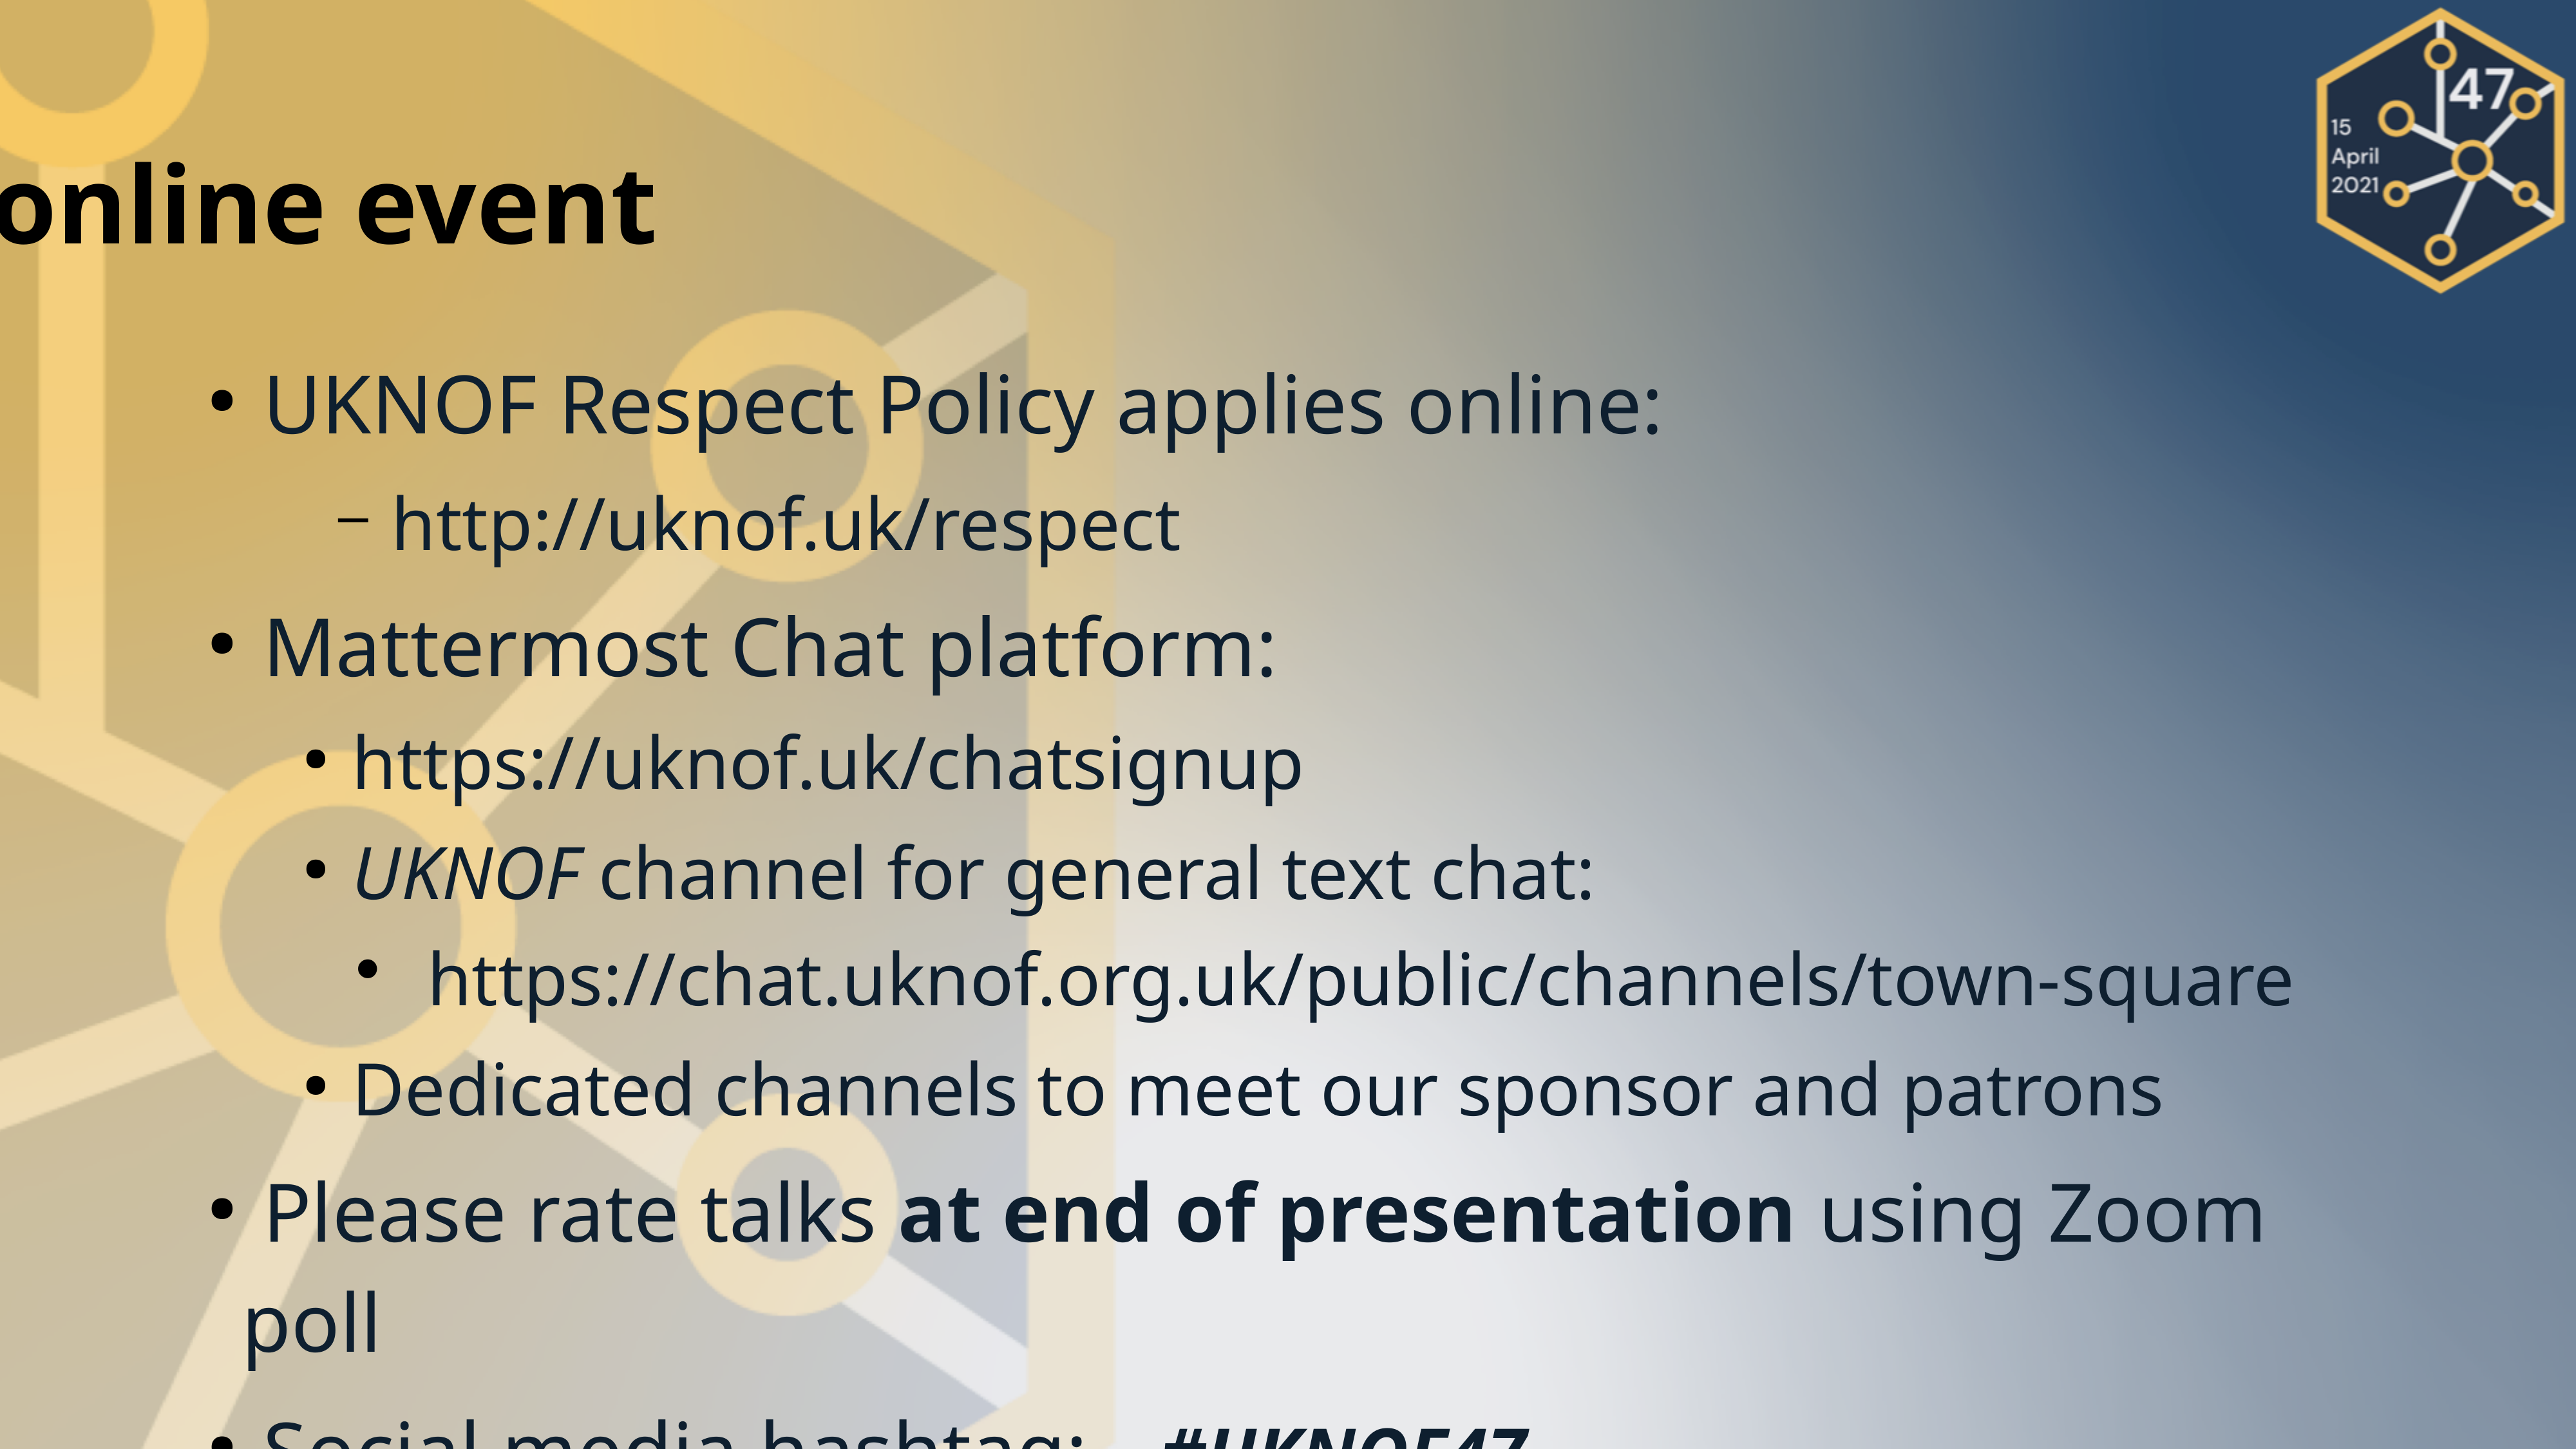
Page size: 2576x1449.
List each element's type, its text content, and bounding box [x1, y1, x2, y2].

picture [544, 1443, 563, 1449]
title online event [0, 80, 2309, 323]
picture [0, 0, 2576, 1449]
picture [775, 1443, 795, 1449]
picture [1319, 1442, 1323, 1449]
picture [591, 1443, 610, 1449]
picture [517, 1443, 536, 1449]
picture [1468, 1443, 1473, 1449]
picture [320, 1443, 341, 1449]
picture [1030, 1443, 1050, 1449]
picture [1373, 1437, 1396, 1449]
picture [908, 1443, 928, 1449]
picture [636, 1443, 657, 1449]
list UKNOF Respect Policy applies online: http://uknof.uk/respect Mattermost Chat platform: https://uknof.uk/chatsignup UKNOF channel for general text chat: https://chat.uknof.org.uk/public/channels/town-square Dedicated channels to meet our sponsor and patrons Please rate talks at end of presentation using Zoom poll Social media hashtag: #UKNOF47 [196, 348, 2380, 1247]
